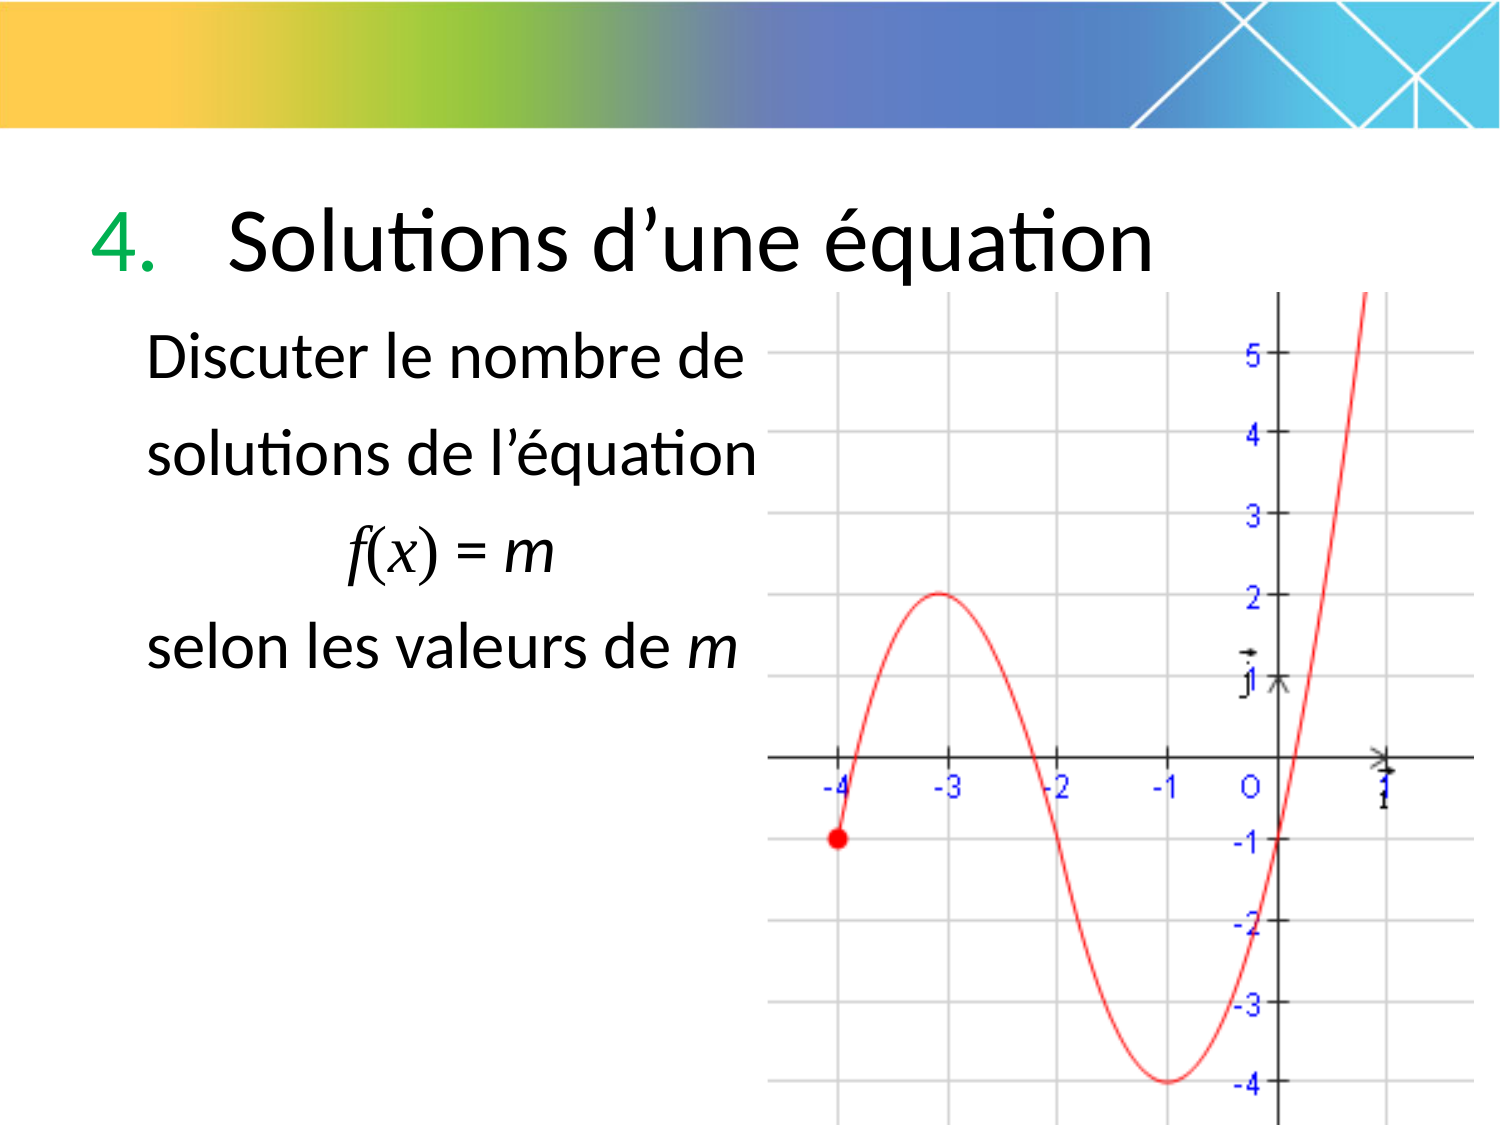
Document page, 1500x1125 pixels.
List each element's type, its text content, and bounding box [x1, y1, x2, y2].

title Solutions d’une équation [75, 164, 1426, 304]
list Discuter le nombre de solutions de l’équation f(x) = m selon les valeurs de m [75, 304, 767, 1067]
picture [767, 292, 1474, 1125]
picture [0, 0, 1500, 130]
